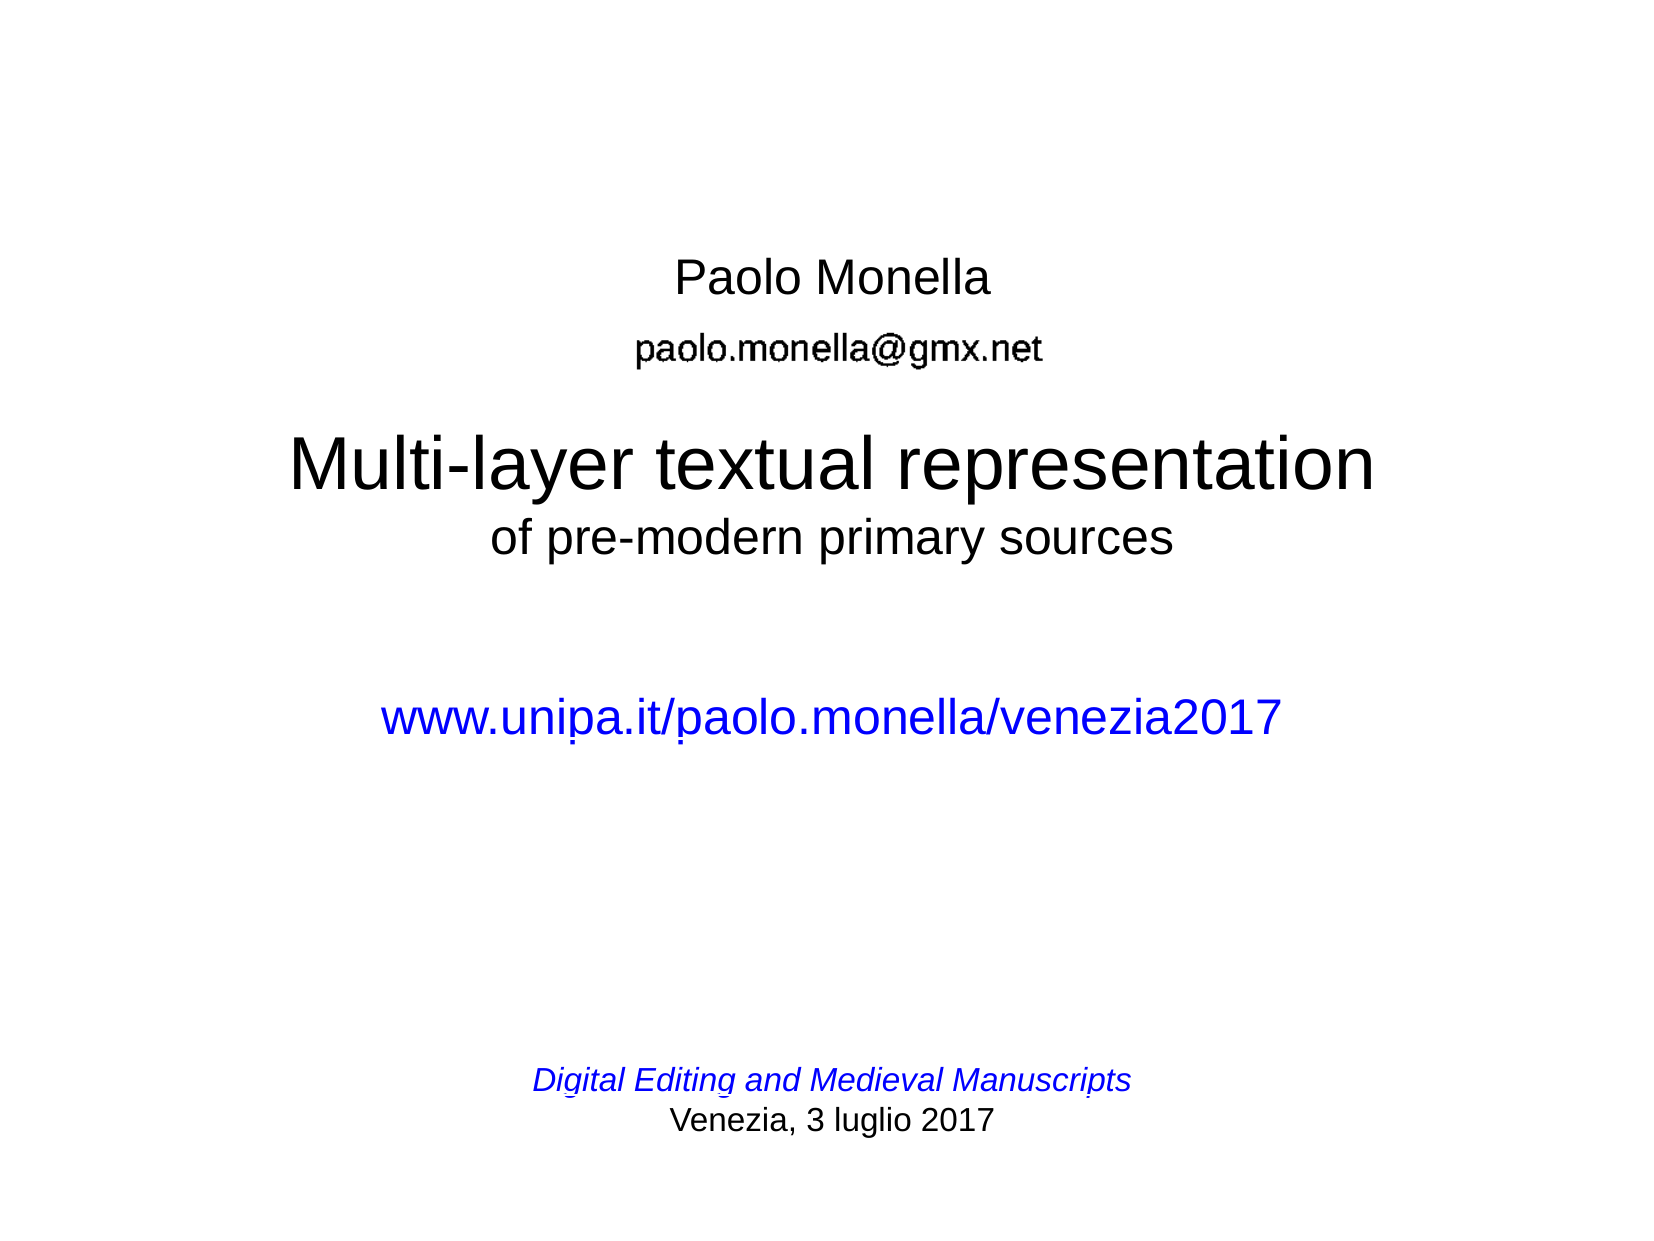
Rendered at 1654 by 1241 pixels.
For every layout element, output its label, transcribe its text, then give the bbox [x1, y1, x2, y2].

picture [620, 322, 1055, 372]
text_box Paolo Monella Multi-layer textual representation of pre-modern primary sources www.unipa.it/paolo.monella/venezia2017 [129, 250, 1536, 738]
text_box Digital Editing and Medieval Manuscripts Venezia, 3 luglio 2017 [129, 968, 1536, 1229]
